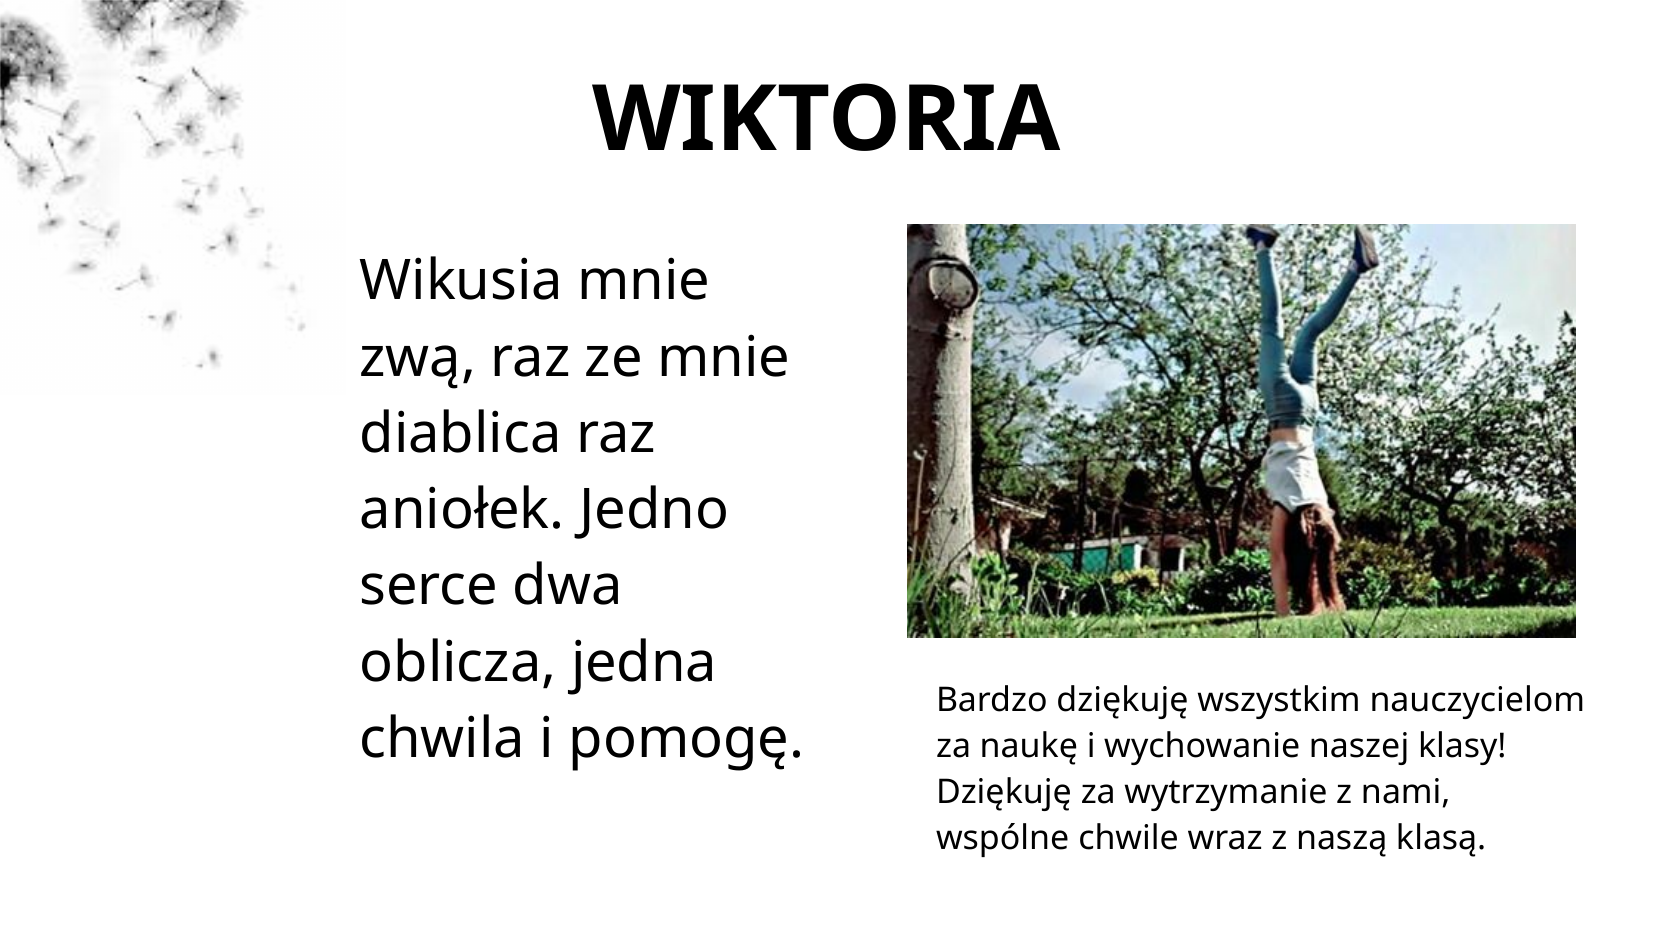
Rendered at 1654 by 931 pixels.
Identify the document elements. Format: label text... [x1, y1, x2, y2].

picture [907, 224, 1576, 638]
list Bardzo dziękuję wszystkim nauczycielom za naukę i wychowanie naszej klasy! Dziękuję za wytrzymanie z nami, wspólne chwile wraz z naszą klasą. [900, 675, 1587, 871]
list Wikusia mnie zwą, raz ze mnie diablica raz aniołek. Jedno serce dwa oblicza, jedna chwila i pomogę. [300, 240, 811, 796]
picture [0, 0, 346, 395]
title WIKTORIA [346, 37, 1571, 193]
